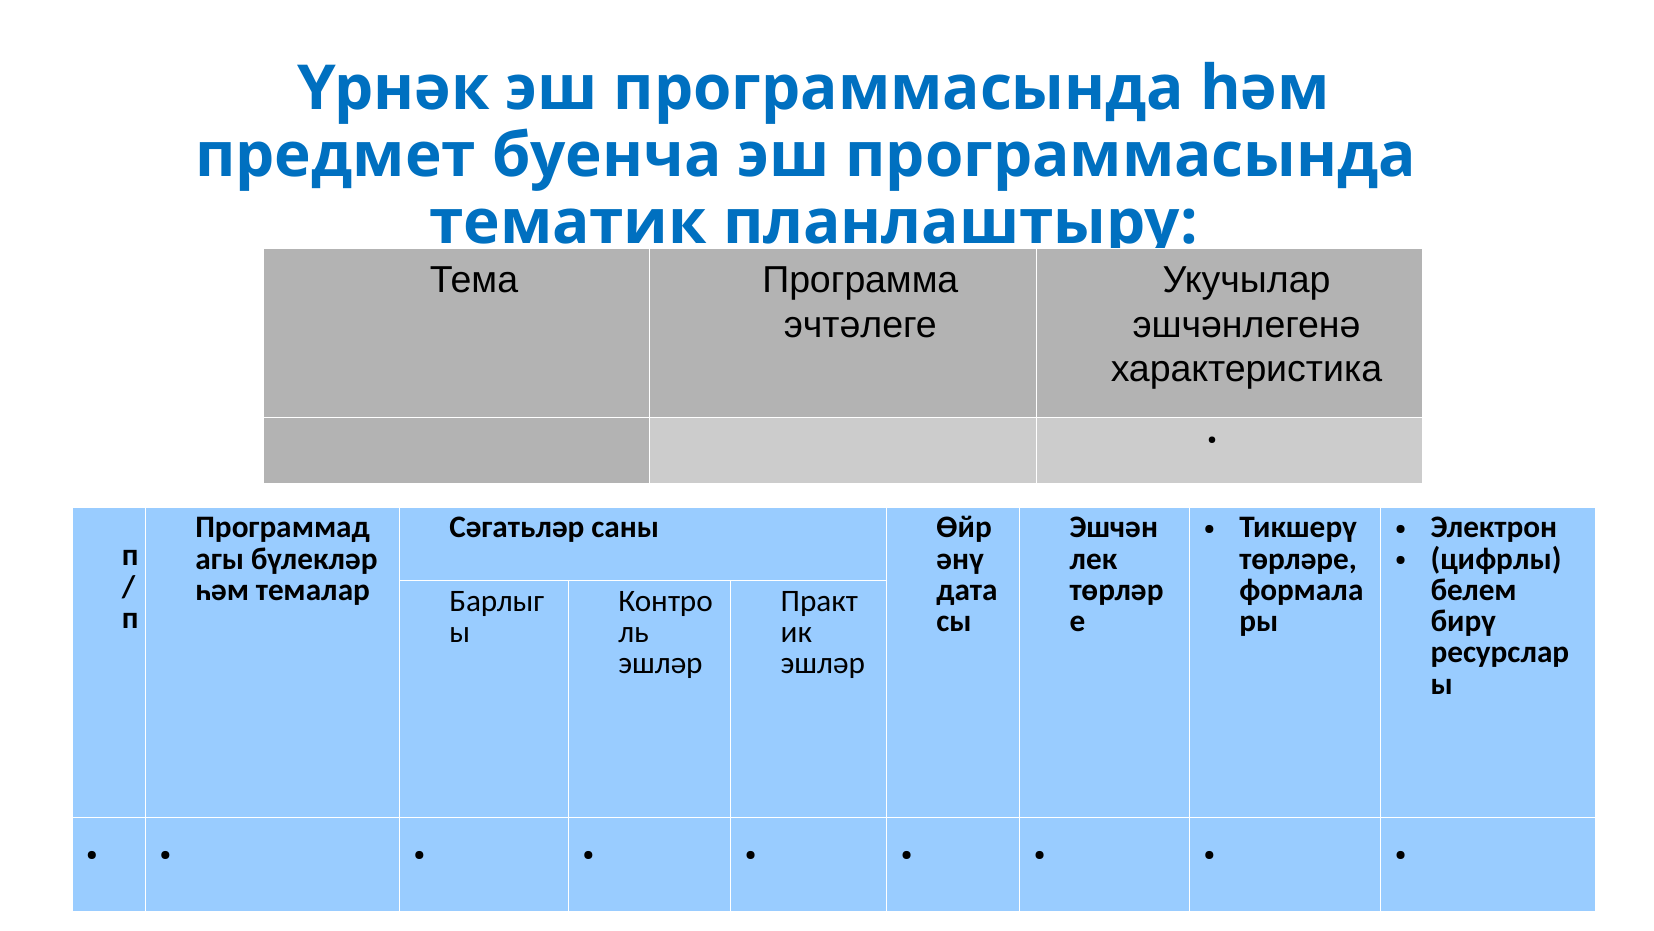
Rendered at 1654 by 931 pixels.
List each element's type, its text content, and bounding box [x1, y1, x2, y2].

table_header Тикшерү төрләре, формалары [1190, 508, 1380, 817]
table_header Эшчәнлек төрләре [1020, 508, 1189, 817]
table_cell [1381, 818, 1595, 911]
table_header Программа эчтәлеге [650, 249, 1036, 417]
table_cell [887, 818, 1019, 911]
table_cell [73, 818, 145, 911]
text_box Үрнәк эш программасында һәм предмет буенча эш программасында тематик планлаштыру: [89, 49, 1540, 229]
table_cell Контроль эшләр [569, 581, 730, 817]
table_cell [146, 818, 399, 911]
table_header Электрон (цифрлы) белем бирү ресурслары [1381, 508, 1595, 817]
table_cell [650, 418, 1036, 483]
table_cell [569, 818, 730, 911]
table_header Өйрәнү датасы [887, 508, 1019, 817]
table_cell [731, 818, 886, 911]
table_cell Практик эшләр [731, 581, 886, 817]
table_header Укучылар эшчәнлегенә характеристика [1037, 249, 1422, 417]
table_header п/п [73, 508, 145, 817]
table_header Тема [264, 249, 649, 417]
table_header Программадагы бүлекләр һәм темалар [146, 508, 399, 817]
table_cell [1020, 818, 1189, 911]
table_cell Барлыгы [400, 581, 568, 817]
table_cell [1037, 418, 1422, 483]
table_cell [400, 818, 568, 911]
table_header Сәгатьләр саны [400, 508, 886, 580]
table_cell [264, 418, 649, 483]
table_cell [1190, 818, 1380, 911]
